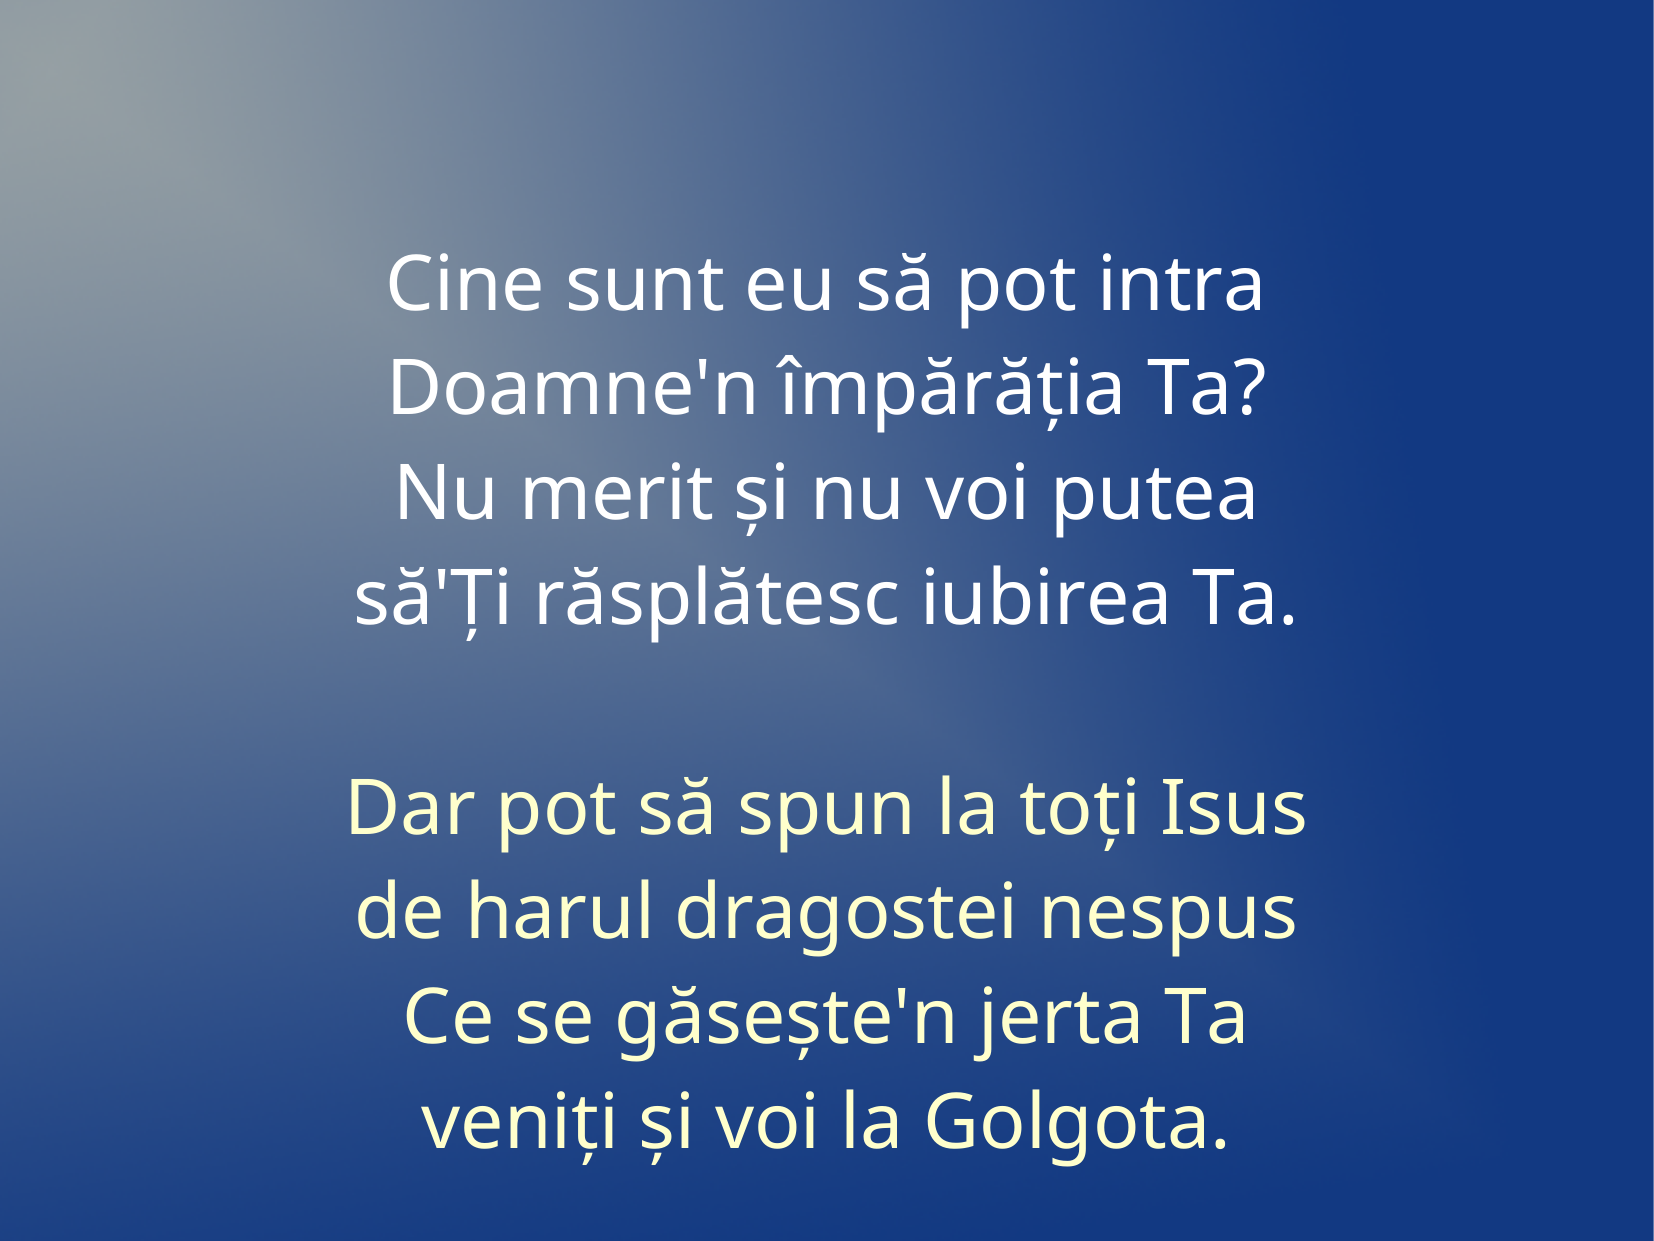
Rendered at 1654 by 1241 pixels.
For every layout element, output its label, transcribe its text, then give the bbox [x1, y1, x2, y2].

picture [0, 0, 1654, 1241]
subtitle Cine sunt eu să pot intra Doamne'n împărăţia Ta? Nu merit şi nu voi putea să'Ţi răsplătesc iubirea Ta. Dar pot să spun la toţi Isus de harul dragostei nespus Ce se găseşte'n jerta Ta veniţi şi voi la Golgota. [82, 276, 1571, 1123]
